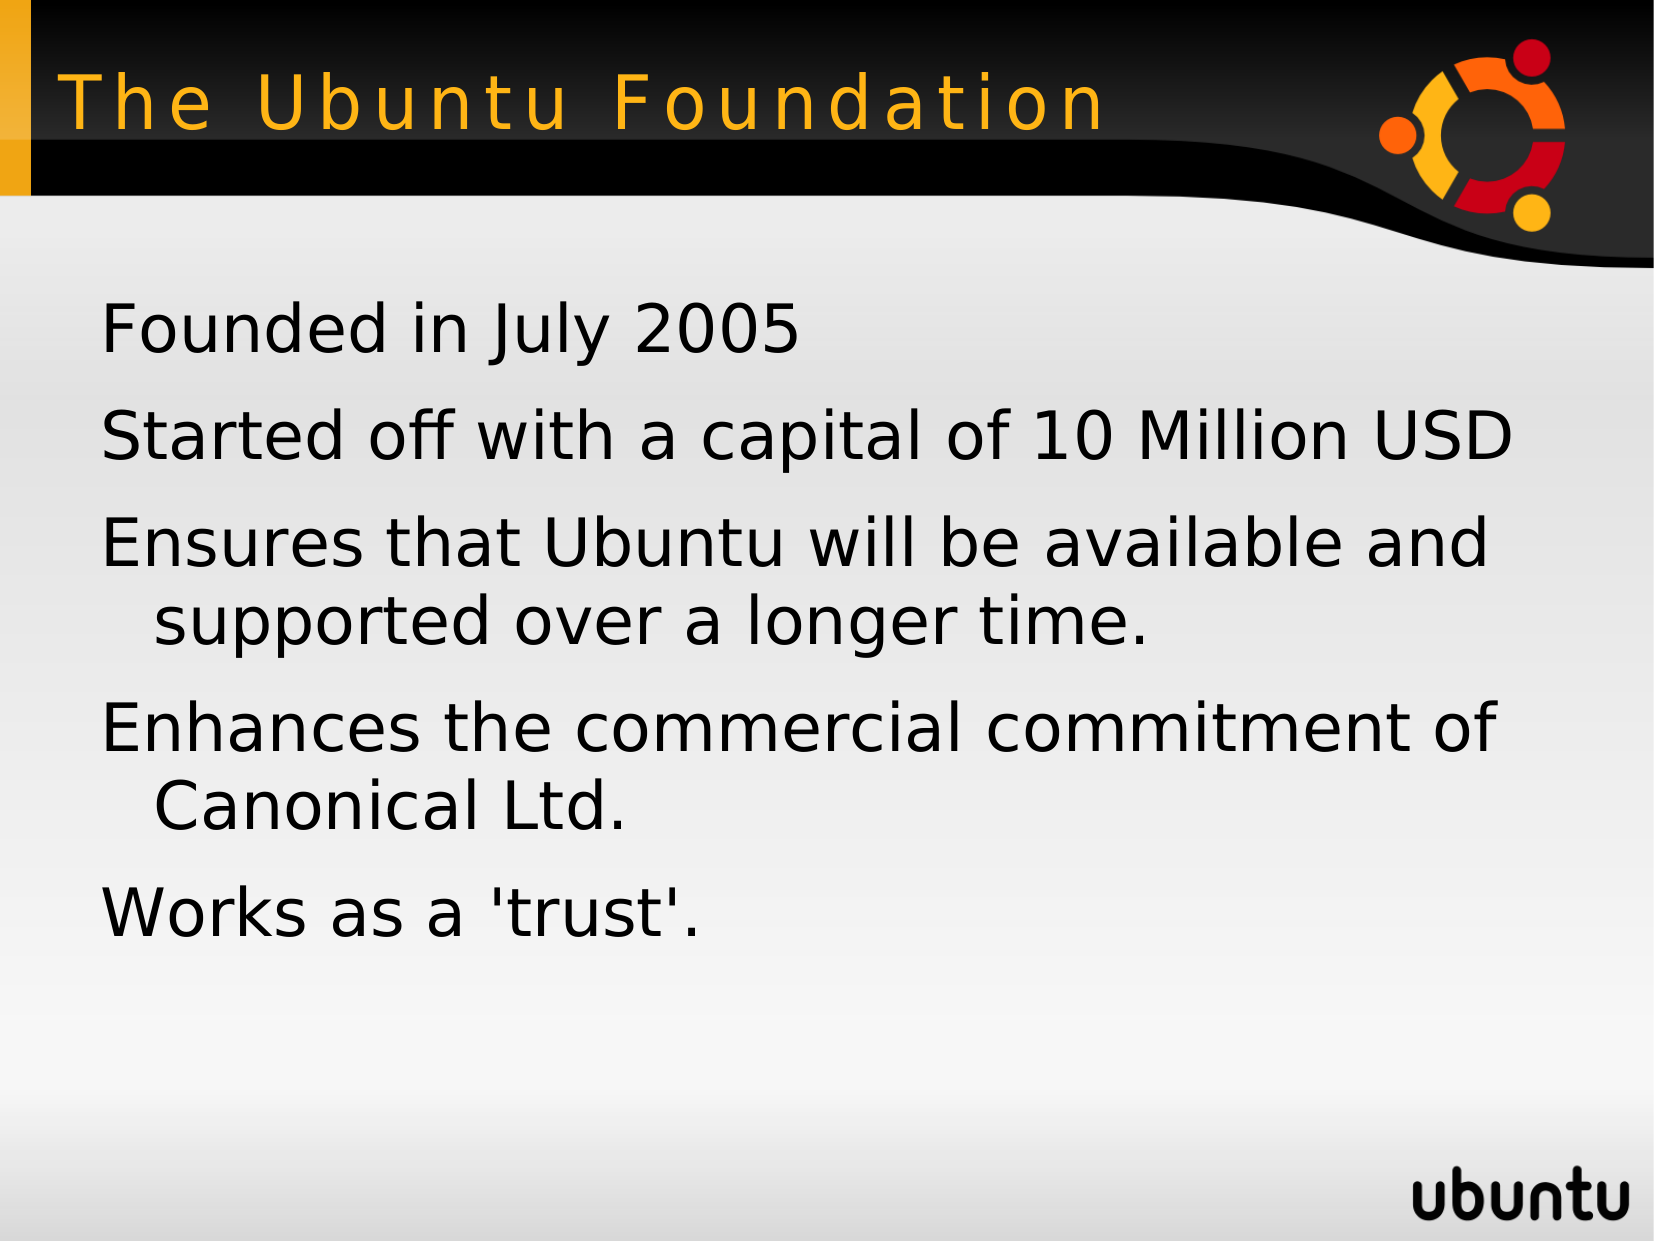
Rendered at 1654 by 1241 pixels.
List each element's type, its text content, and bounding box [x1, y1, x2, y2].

picture [0, 0, 1654, 1241]
list Founded in July 2005 Started off with a capital of 10 Million USD Ensures that Ubuntu will be available and supported over a longer time. Enhances the commercial commitment of Canonical Ltd. Works as a 'trust'. [82, 290, 1571, 1094]
title The Ubuntu Foundation [59, 36, 1270, 171]
